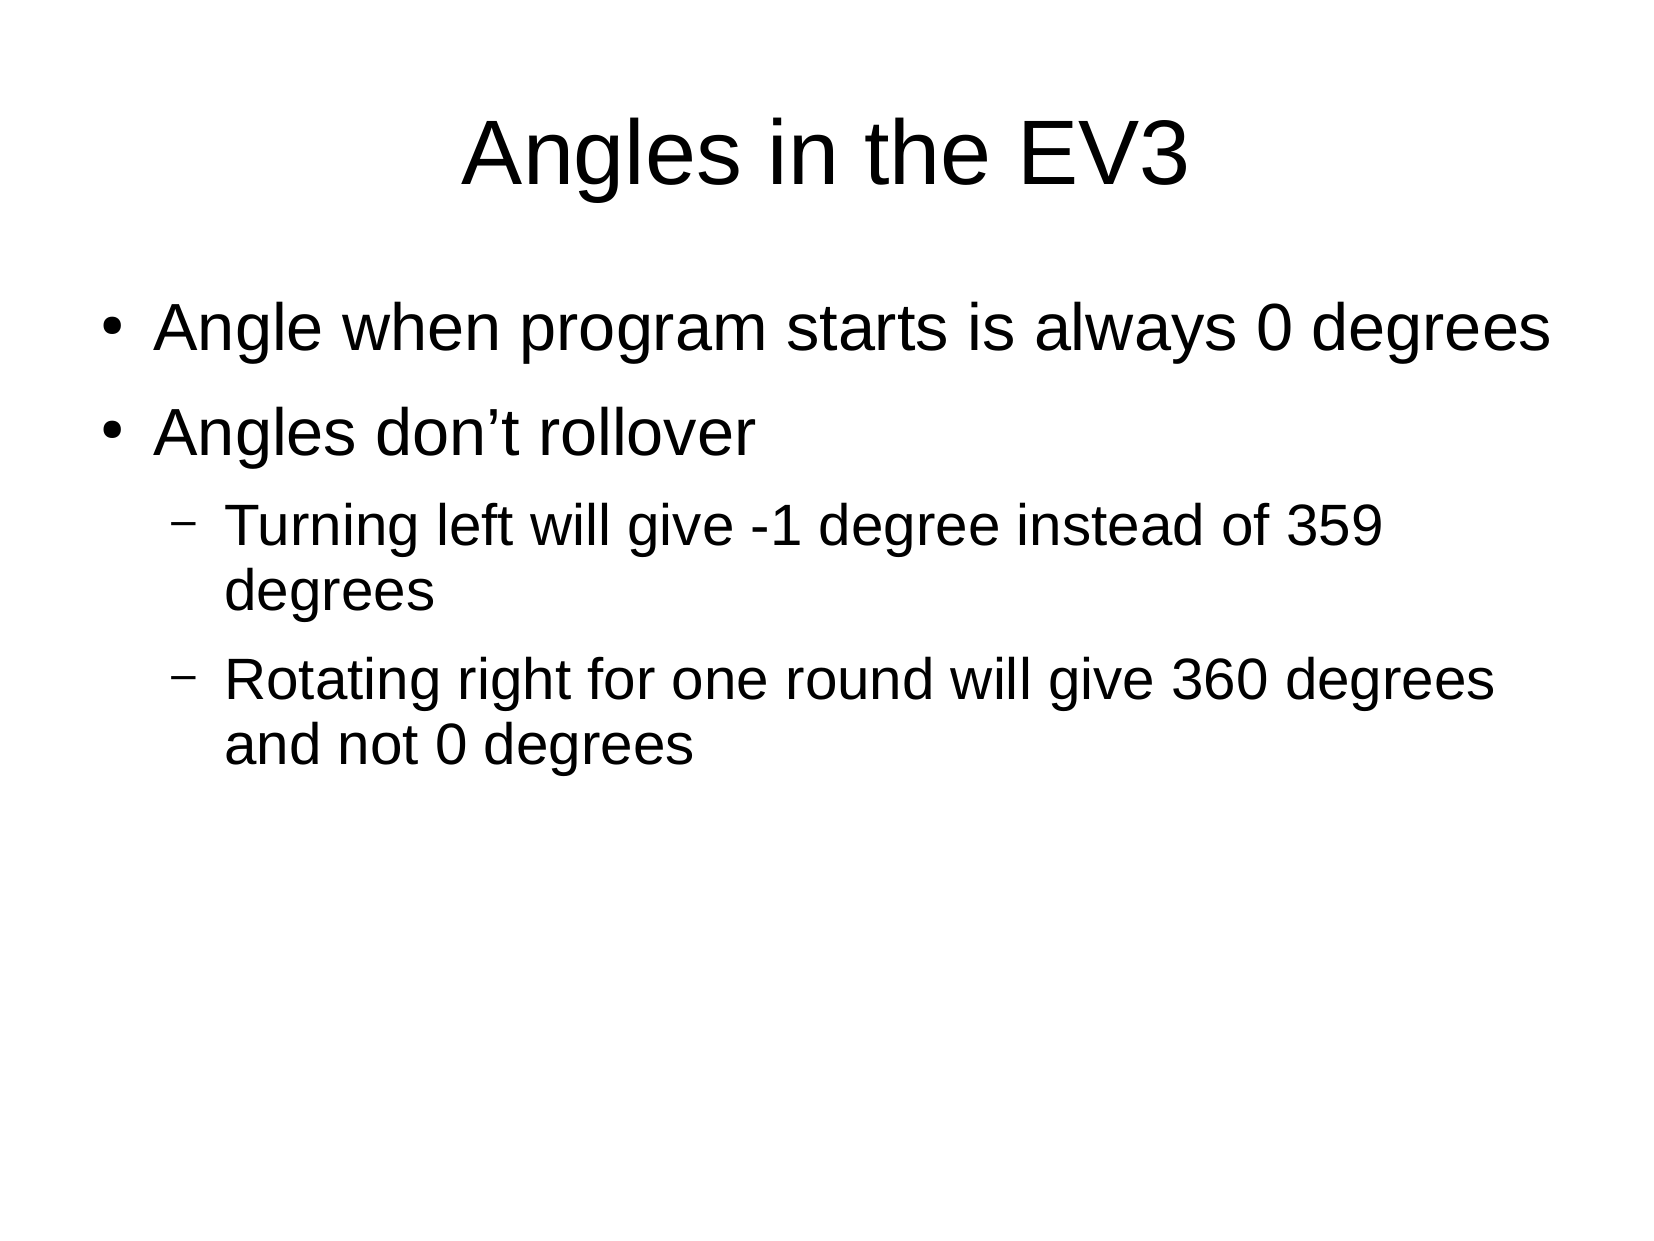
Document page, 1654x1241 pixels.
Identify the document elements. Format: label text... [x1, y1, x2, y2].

title Angles in the EV3 [82, 49, 1571, 257]
list Angle when program starts is always 0 degrees Angles don’t rollover Turning left will give -1 degree instead of 359 degrees Rotating right for one round will give 360 degrees and not 0 degrees [82, 290, 1571, 1010]
